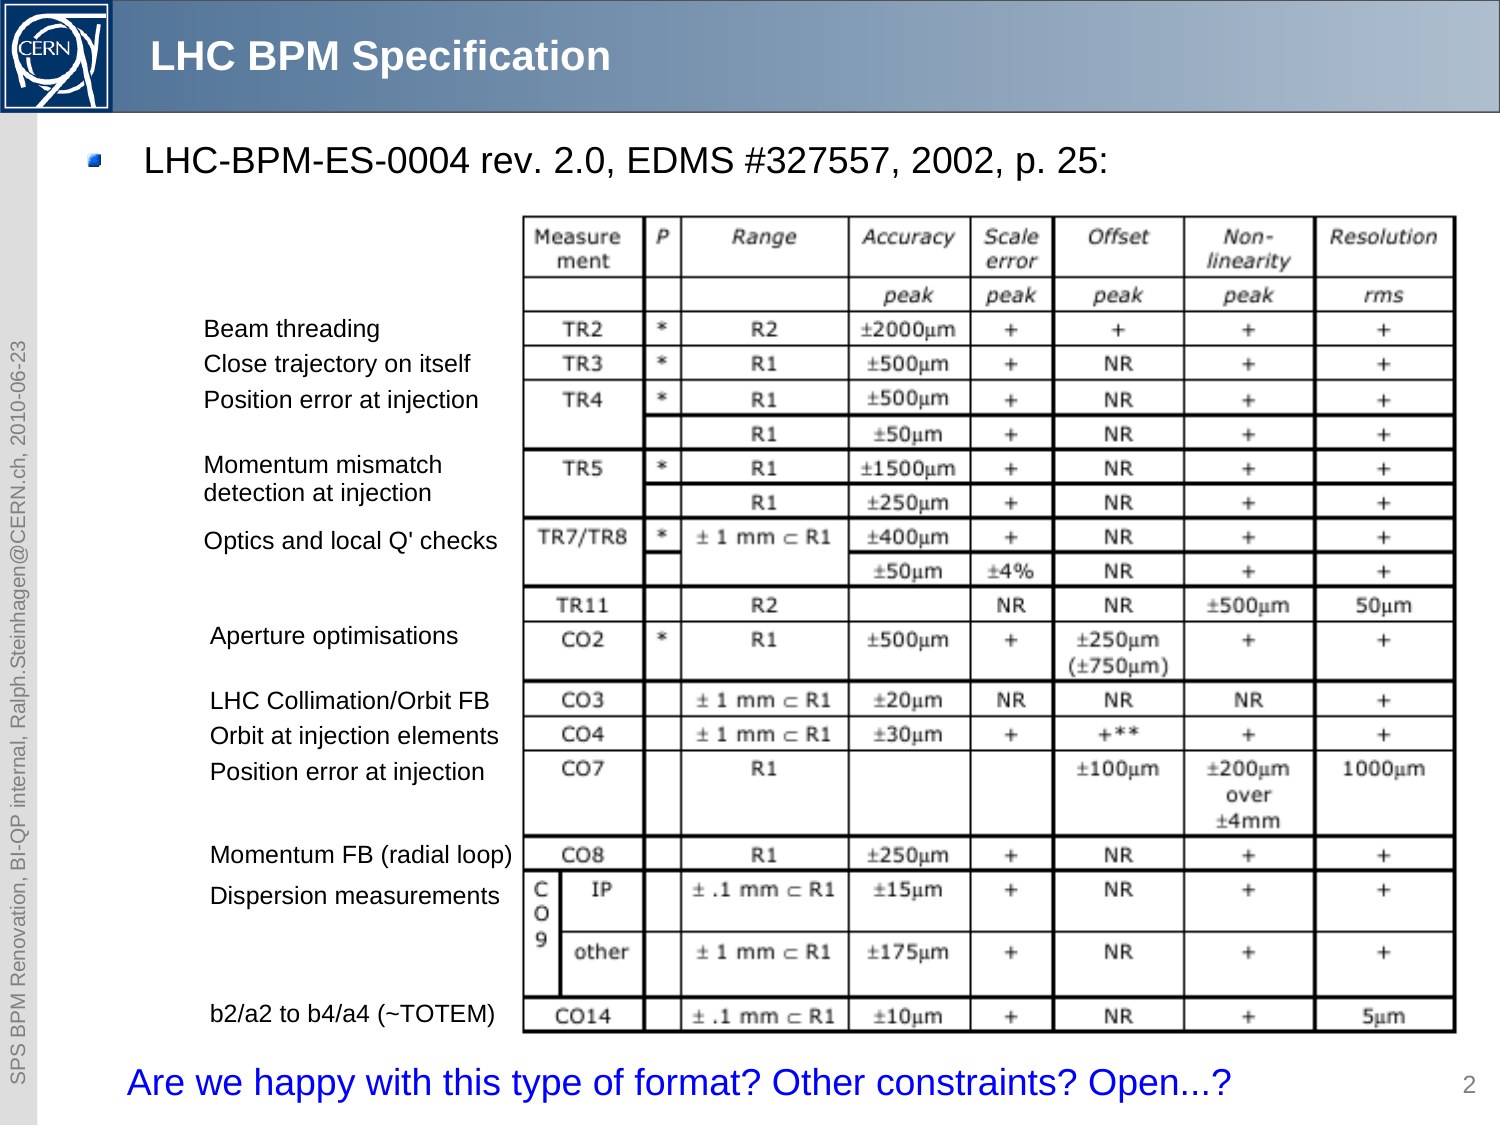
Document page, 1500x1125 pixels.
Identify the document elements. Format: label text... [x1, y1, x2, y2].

text_box b2/a2 to b4/a4 (~TOTEM) [195, 992, 512, 1036]
text_box Aperture optimisations [195, 614, 475, 658]
text_box Beam threading [188, 307, 396, 350]
picture [491, 188, 1493, 1040]
text_box Orbit at injection elements [195, 714, 516, 758]
text_box LHC Collimation/Orbit FB [195, 679, 506, 714]
text_box Position error at injection [189, 378, 495, 421]
text_box Position error at injection [194, 750, 501, 793]
picture [0, 0, 113, 113]
title LHC BPM Specification [150, 0, 1201, 113]
text_box Momentum mismatch detection at injection [189, 443, 466, 514]
text_box Dispersion measurements [195, 874, 517, 918]
text_box Are we happy with this type of format? Other constraints? Open...? [112, 1054, 1468, 1111]
text_box Optics and local Q' checks [189, 519, 514, 563]
list LHC-BPM-ES-0004 rev. 2.0, EDMS #327557, 2002, p. 25: [87, 137, 1438, 1030]
text_box Close trajectory on itself [189, 342, 487, 378]
text_box Momentum FB (radial loop) [194, 832, 529, 876]
